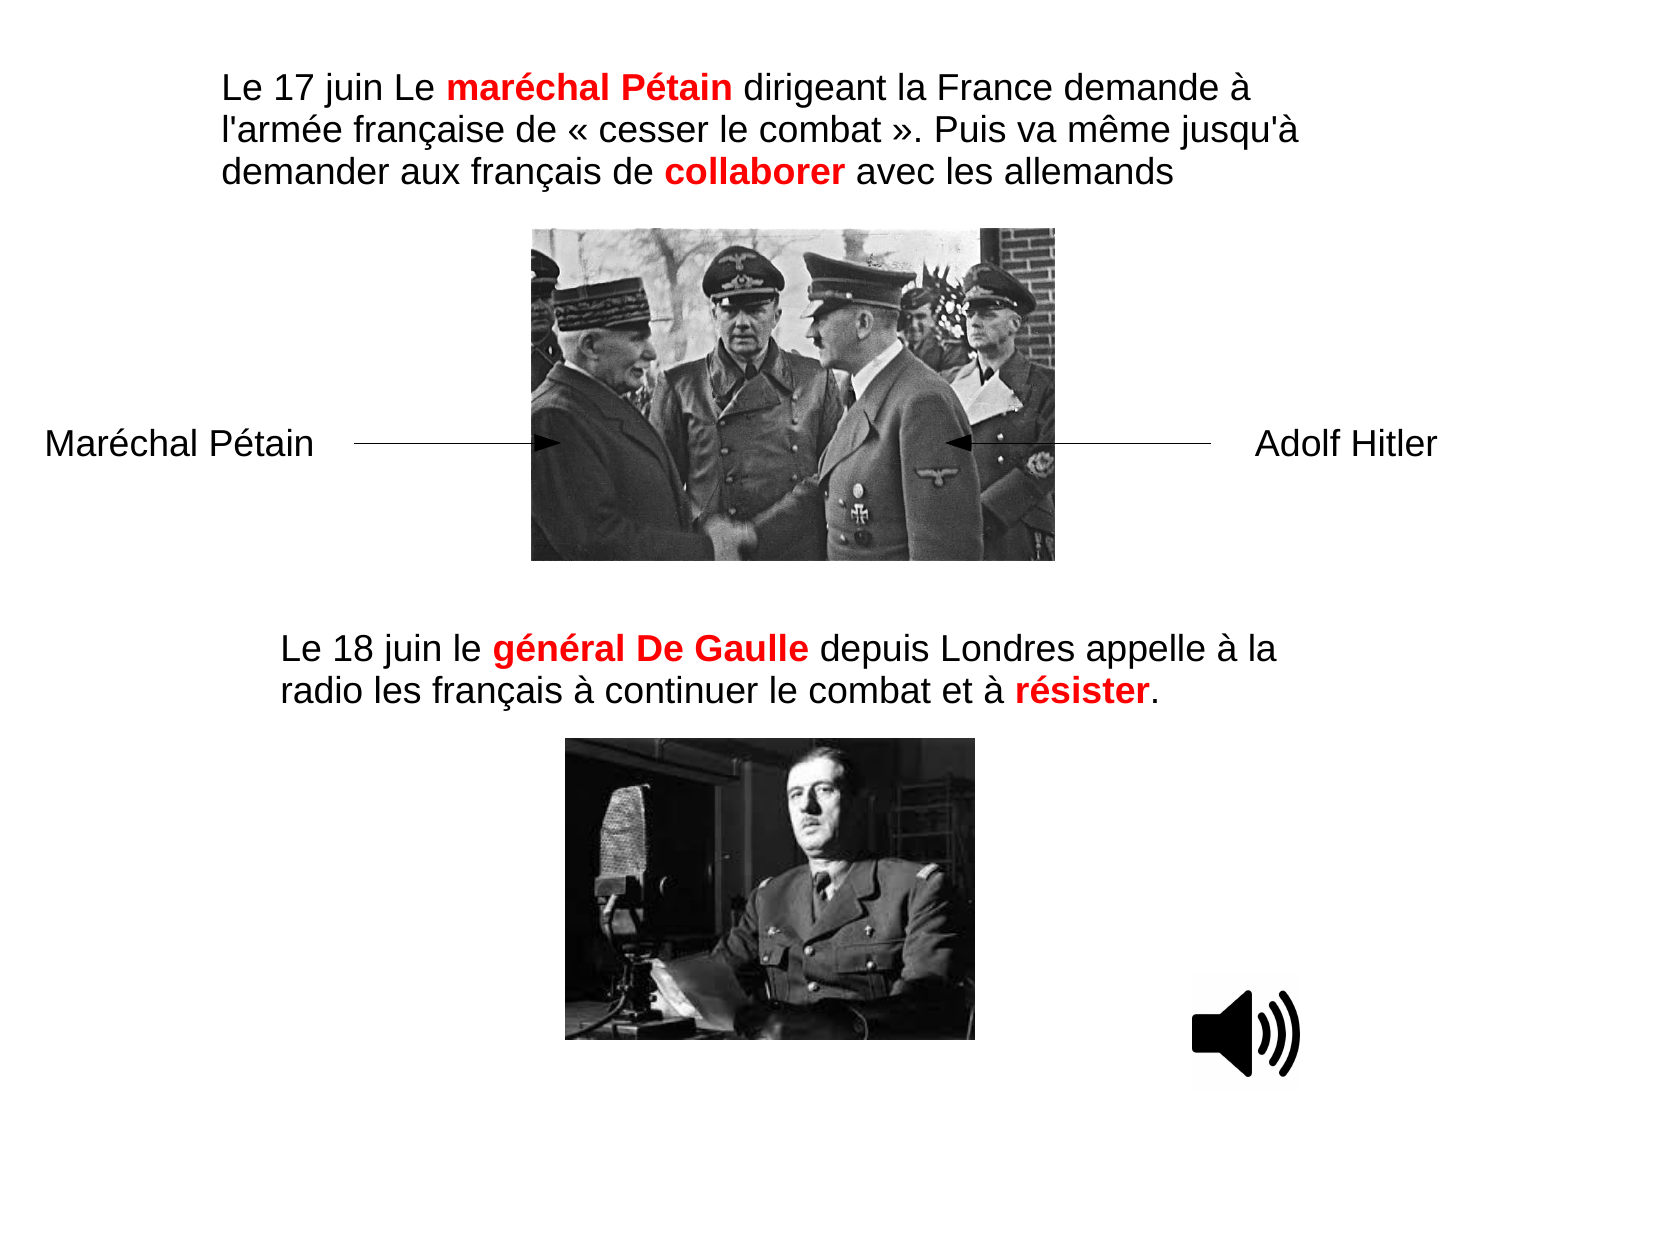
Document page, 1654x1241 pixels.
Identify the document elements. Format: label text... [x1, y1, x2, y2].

text_box Maréchal Pétain [29, 415, 384, 473]
text_box Adolf Hitler [1240, 415, 1506, 473]
picture [565, 738, 975, 1040]
text_box Le 17 juin Le maréchal Pétain dirigeant la France demande à l'armée française de « cesser le combat ». Puis va même jusqu'à demander aux français de collaborer avec les allemands [206, 59, 1388, 203]
text_box Le 18 juin le général De Gaulle depuis Londres appelle à la radio les français à continuer le combat et à résister. [265, 620, 1359, 739]
picture [531, 228, 1055, 562]
picture [1192, 974, 1300, 1093]
